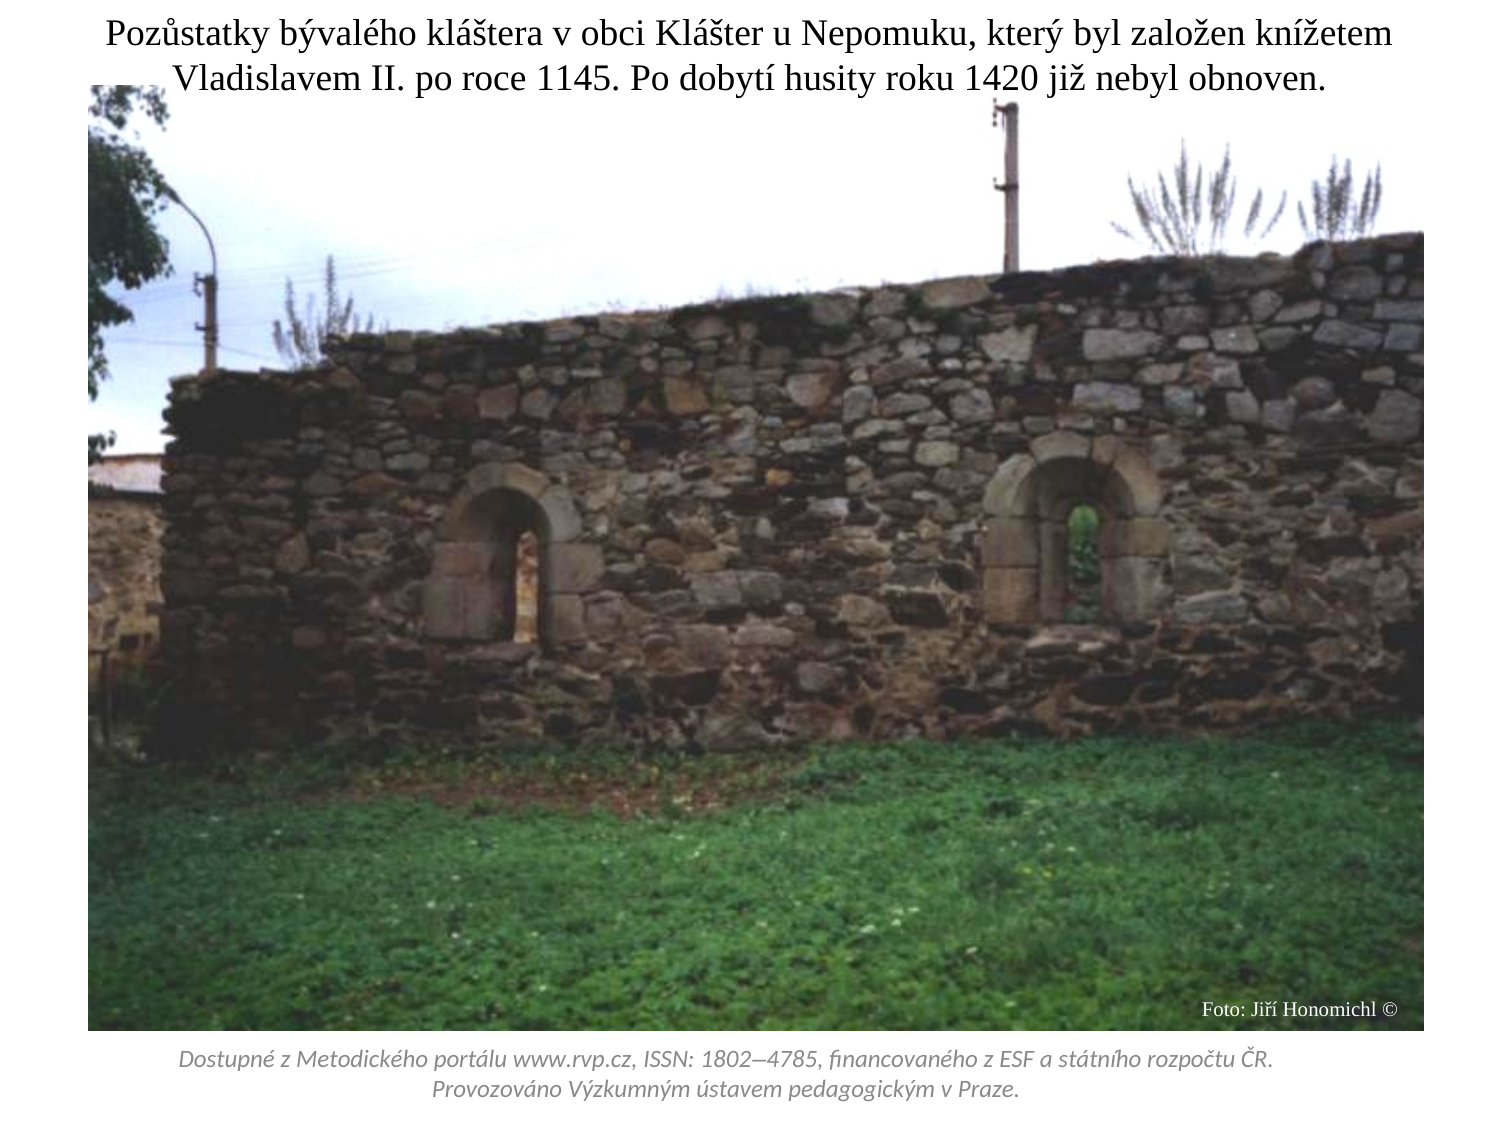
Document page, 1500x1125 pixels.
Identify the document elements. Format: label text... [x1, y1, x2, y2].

text_box Pozůstatky bývalého kláštera v obci Klášter u Nepomuku, který byl založen knížetem Vladislavem II. po roce 1145. Po dobytí husity roku 1420 již nebyl obnoven. [0, 0, 1500, 106]
text_box Dostupné z Metodického portálu www.rvp.cz, ISSN: 1802–4785, financovaného z ESF a státního rozpočtu ČR. Provozováno Výzkumným ústavem pedagogickým v Praze. [105, 1042, 1348, 1103]
text_box Foto: Jiří Honomichl © [1187, 987, 1419, 1029]
picture [88, 106, 1424, 1031]
